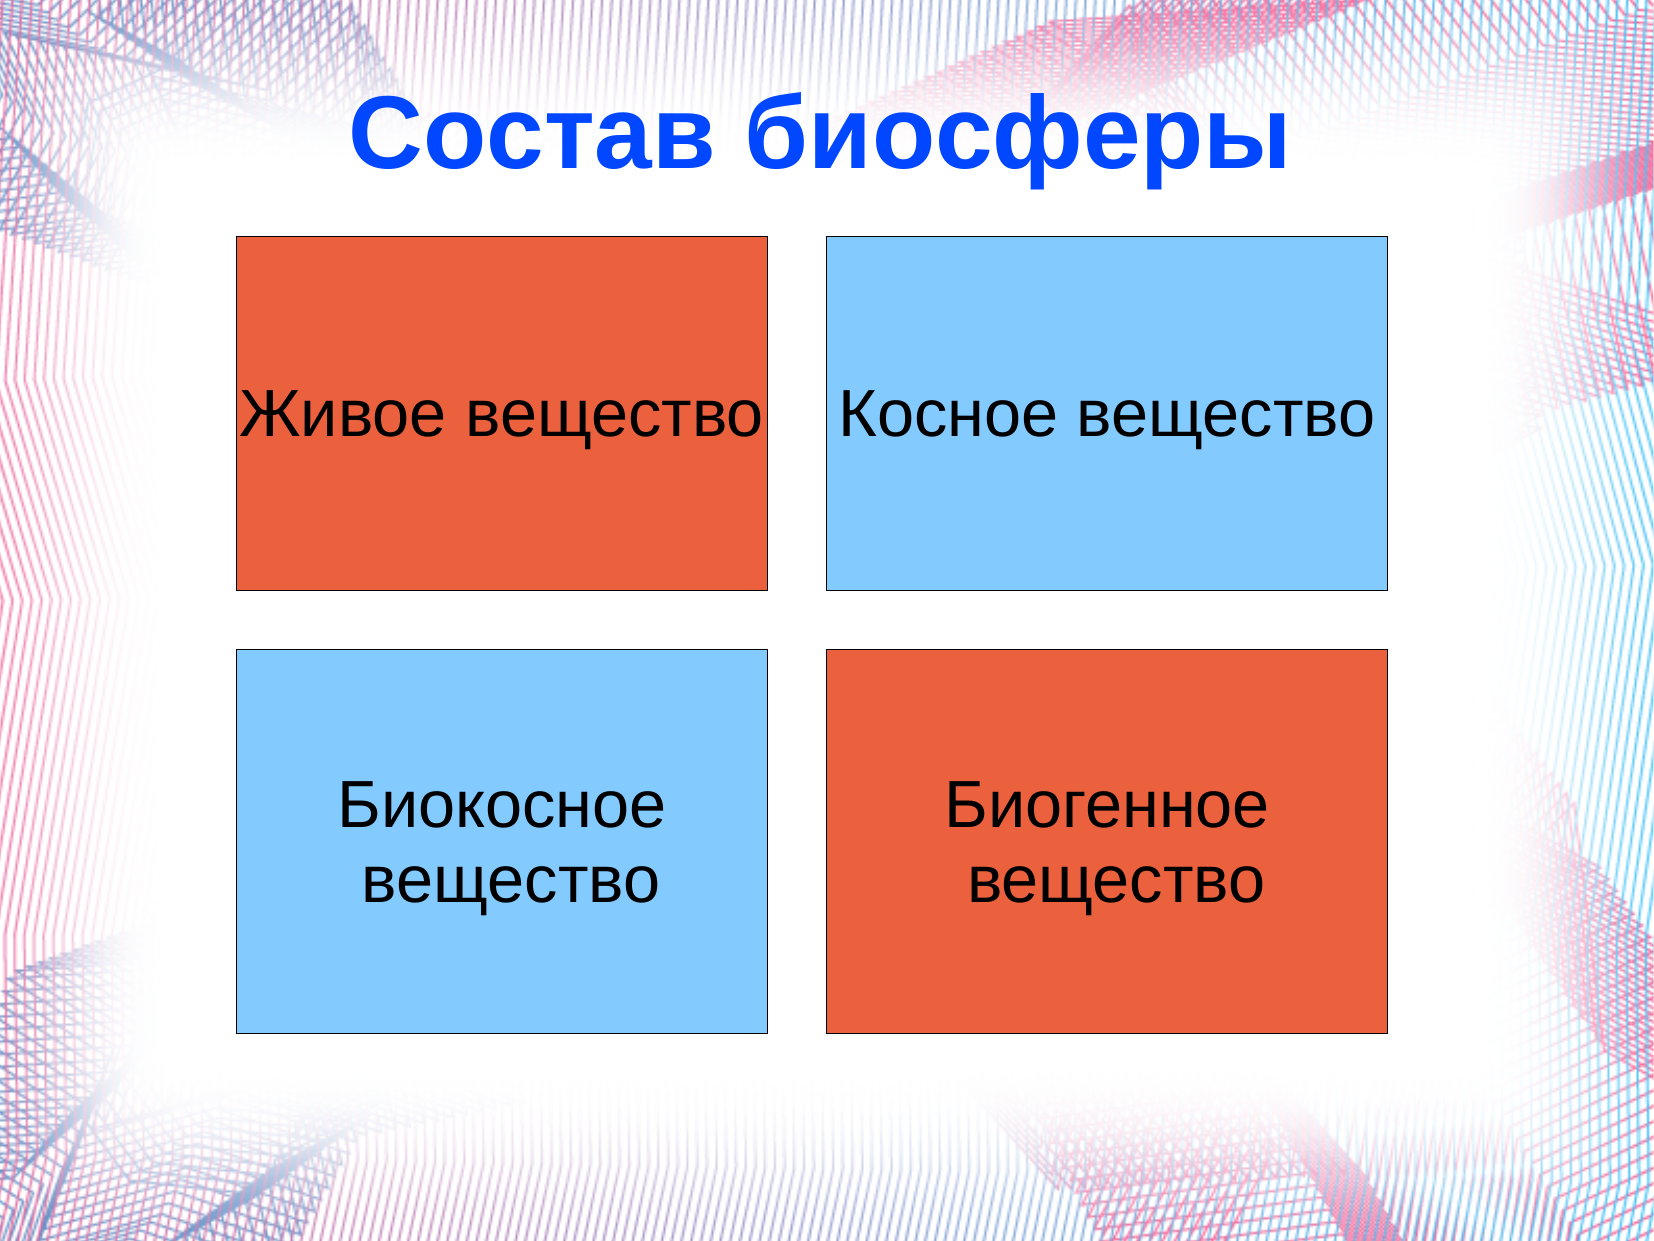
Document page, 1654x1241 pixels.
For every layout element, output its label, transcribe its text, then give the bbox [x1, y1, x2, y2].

text_box Биокосное вещество [236, 649, 768, 1034]
picture [0, 0, 1654, 1241]
title Состав биосферы [76, 29, 1565, 237]
text_box Живое вещество [236, 236, 768, 591]
text_box Биогенное вещество [826, 649, 1388, 1034]
text_box Косное вещество [826, 236, 1388, 591]
